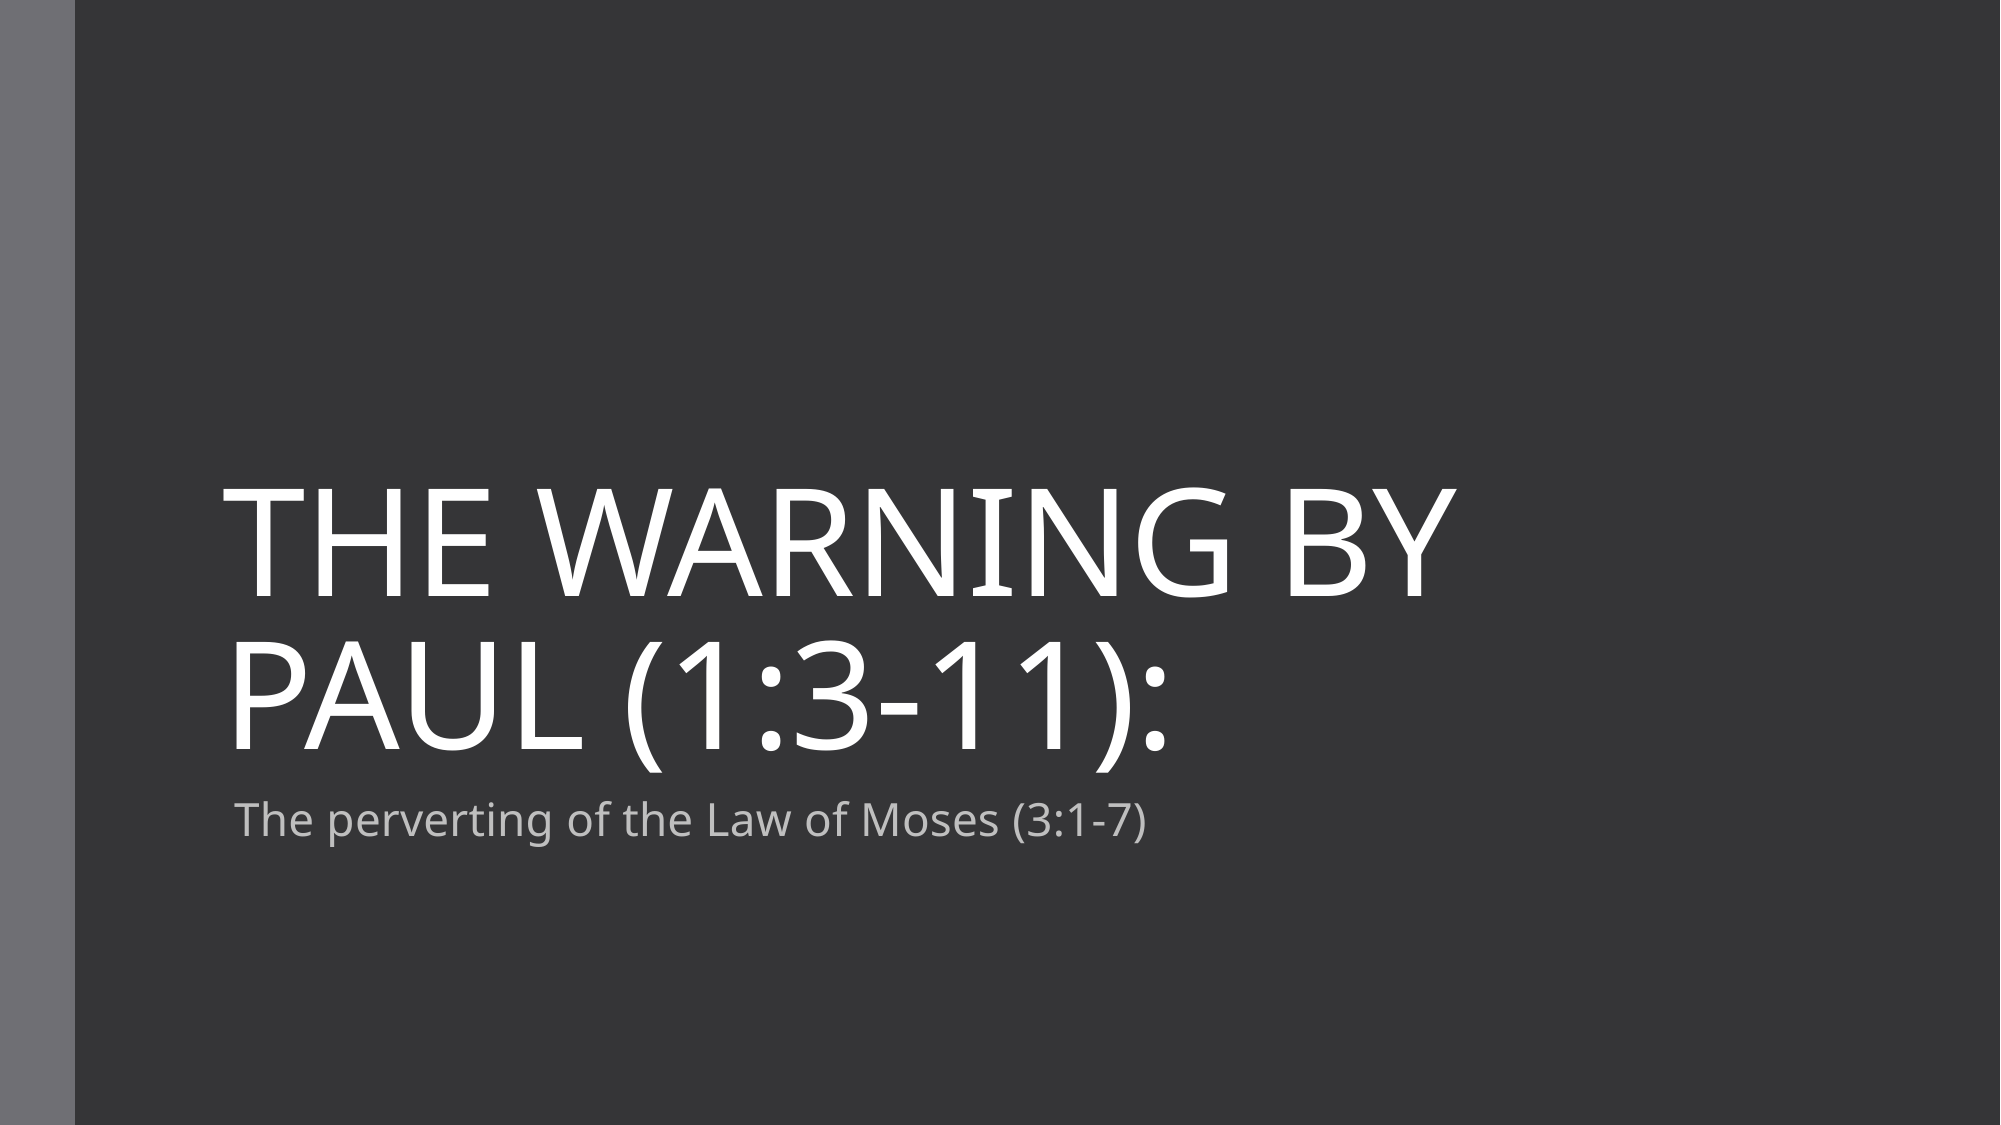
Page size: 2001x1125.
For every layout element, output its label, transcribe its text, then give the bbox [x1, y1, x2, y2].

title THE WARNING BY PAUL (1:3-11): [206, 124, 1752, 787]
subtitle The perverting of the Law of Moses (3:1-7) [206, 787, 1752, 1066]
